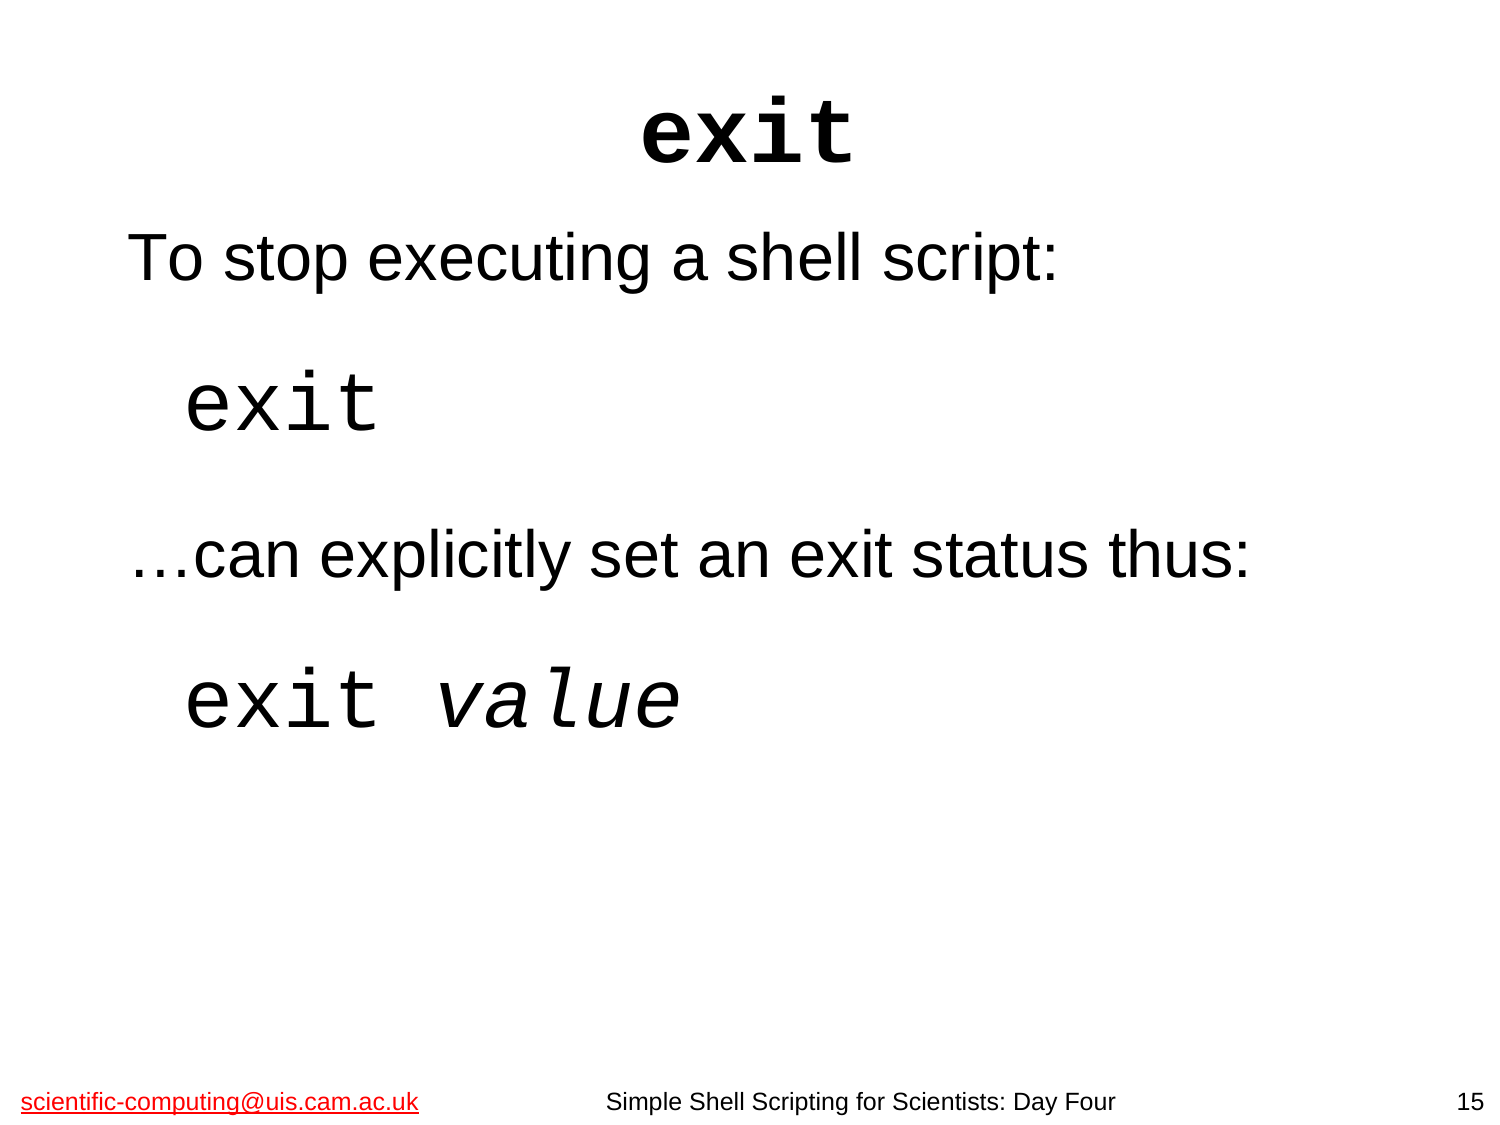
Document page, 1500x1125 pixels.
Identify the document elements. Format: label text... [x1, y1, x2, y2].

list To stop executing a shell script: exit …can explicitly set an exit status thus: exit value [112, 212, 1388, 1051]
title exit [112, 77, 1388, 198]
